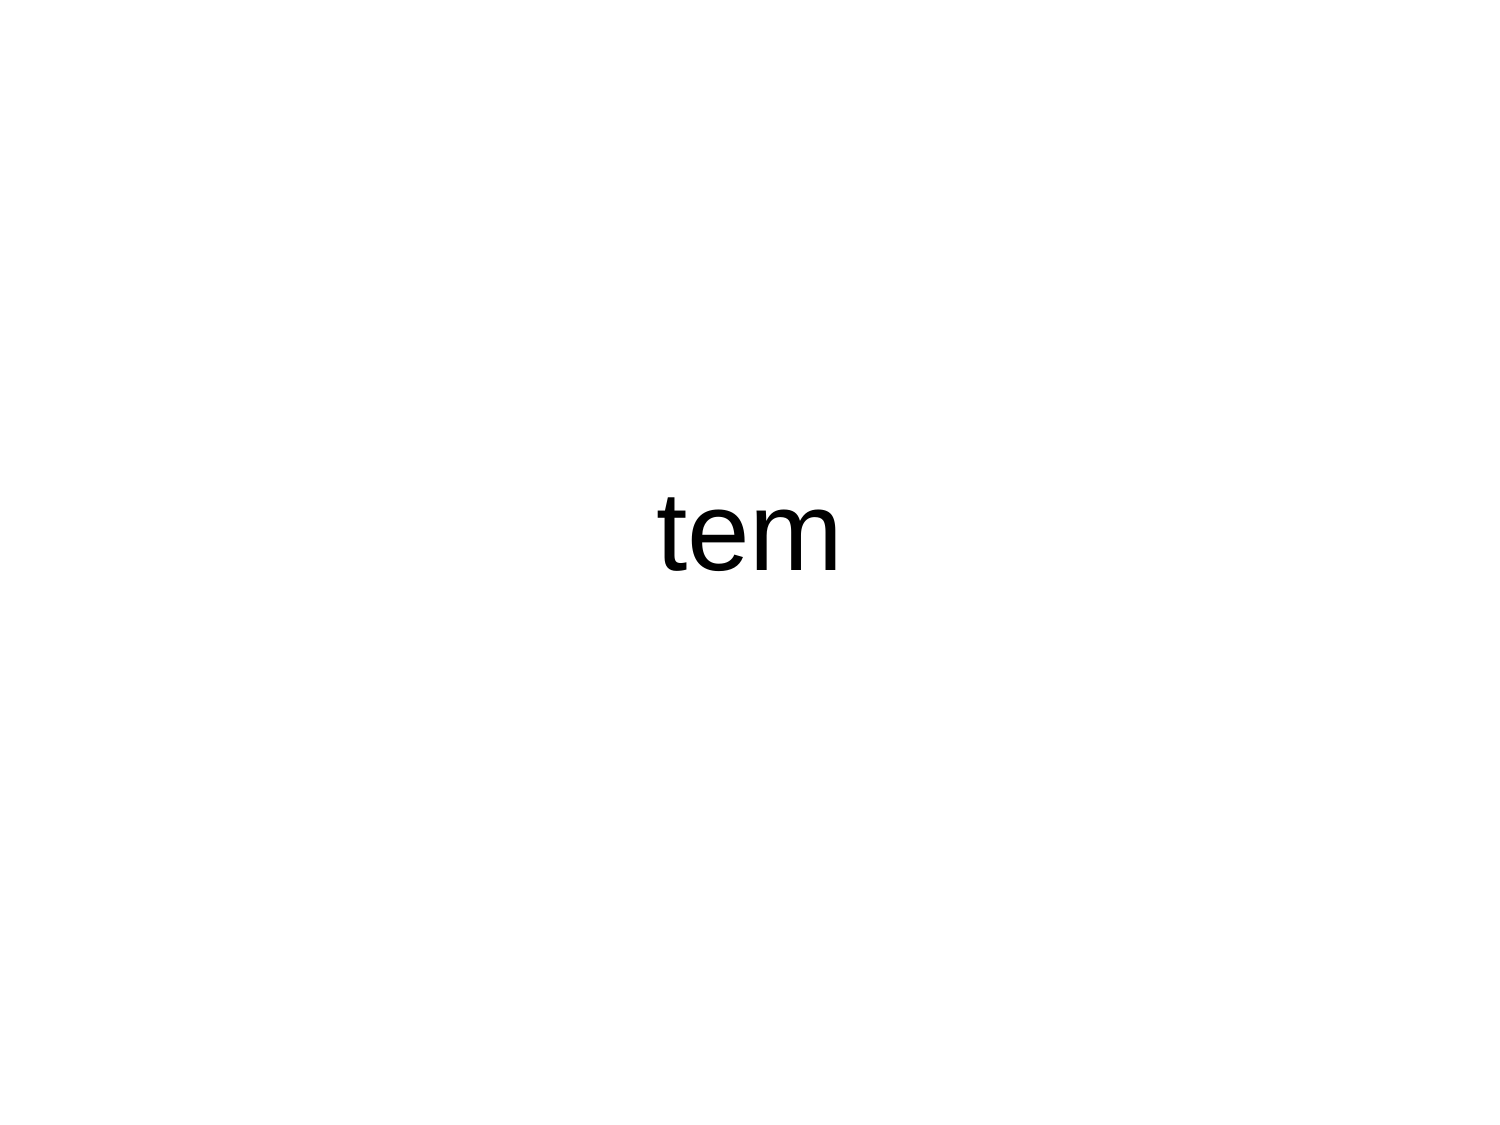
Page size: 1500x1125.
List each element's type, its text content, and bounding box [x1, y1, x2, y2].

title tem [112, 437, 1388, 625]
